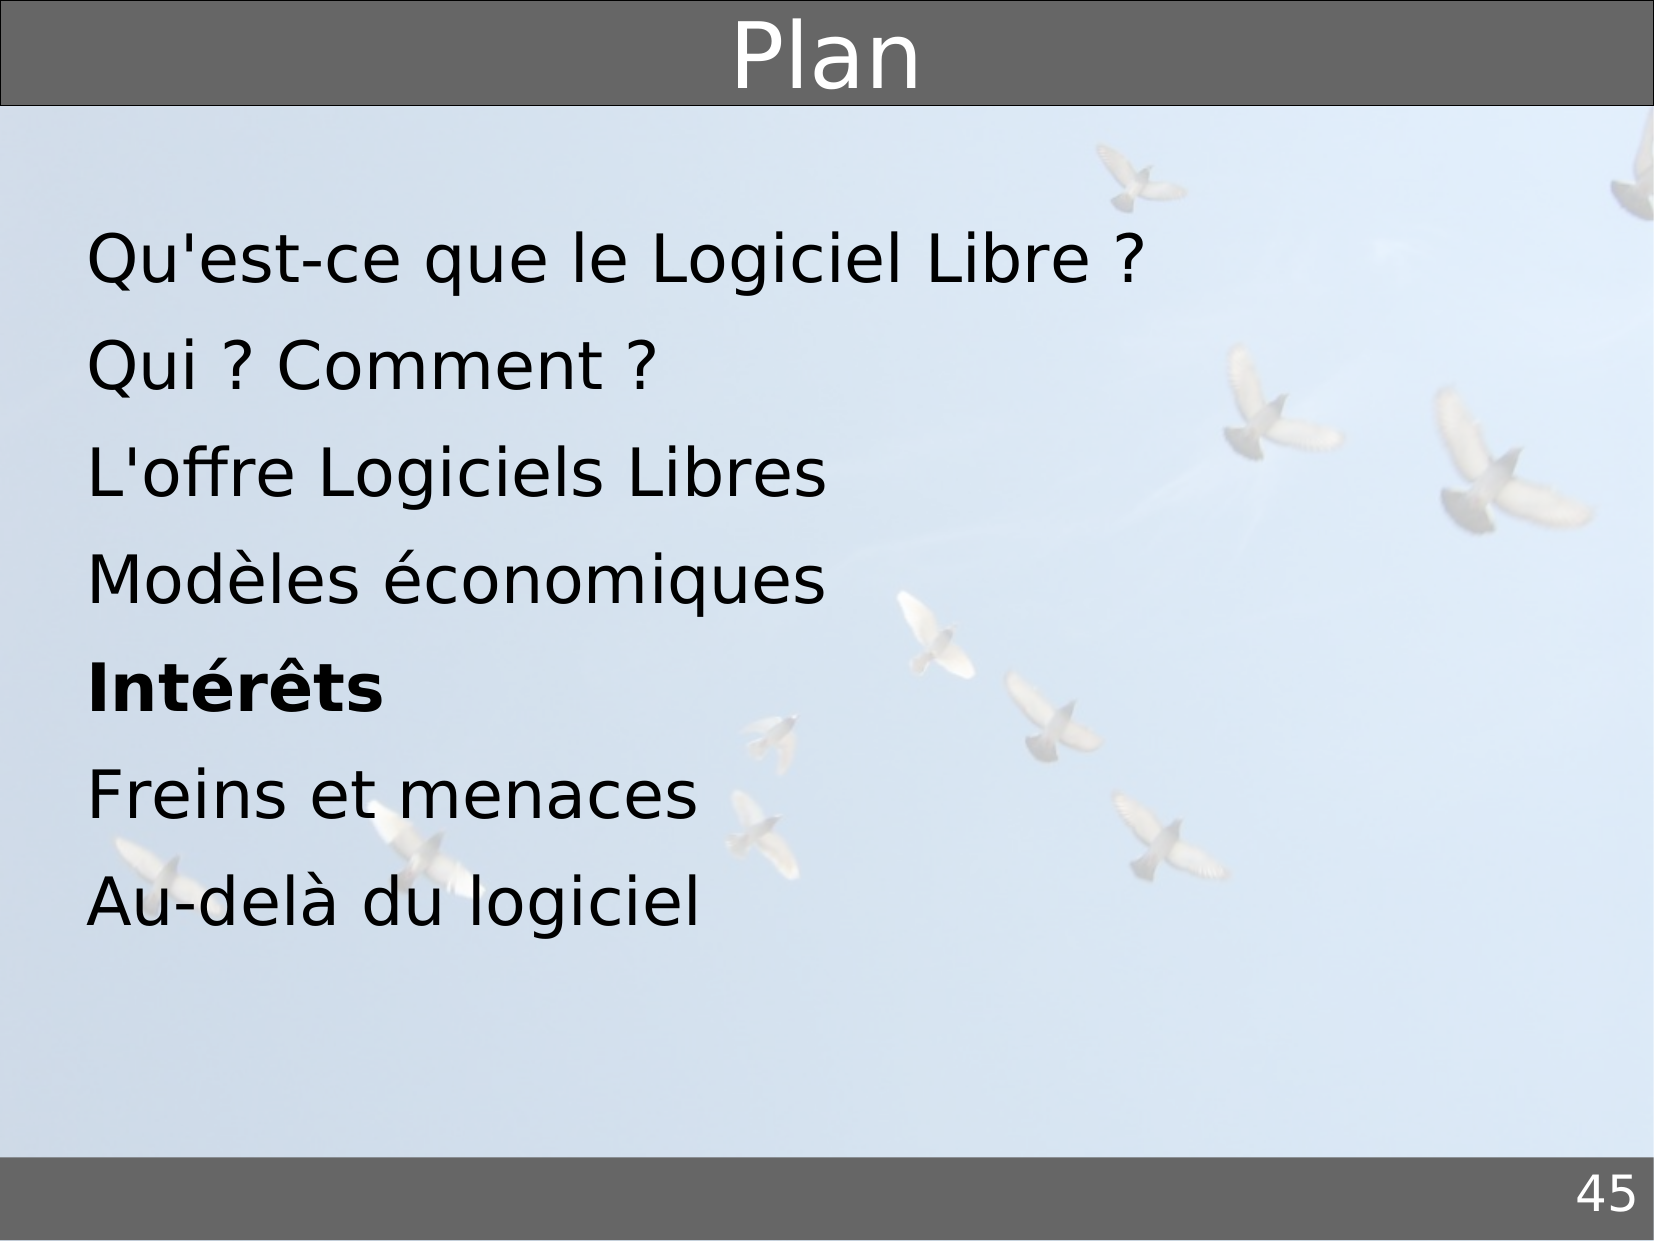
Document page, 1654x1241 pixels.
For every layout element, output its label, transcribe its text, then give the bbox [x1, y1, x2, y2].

title Plan [0, 3, 1654, 111]
list Qu'est-ce que le Logiciel Libre ? Qui ? Comment ? L'offre Logiciels Libres Modèles économiques Intérêts Freins et menaces Au-delà du logiciel [68, 220, 1557, 1024]
